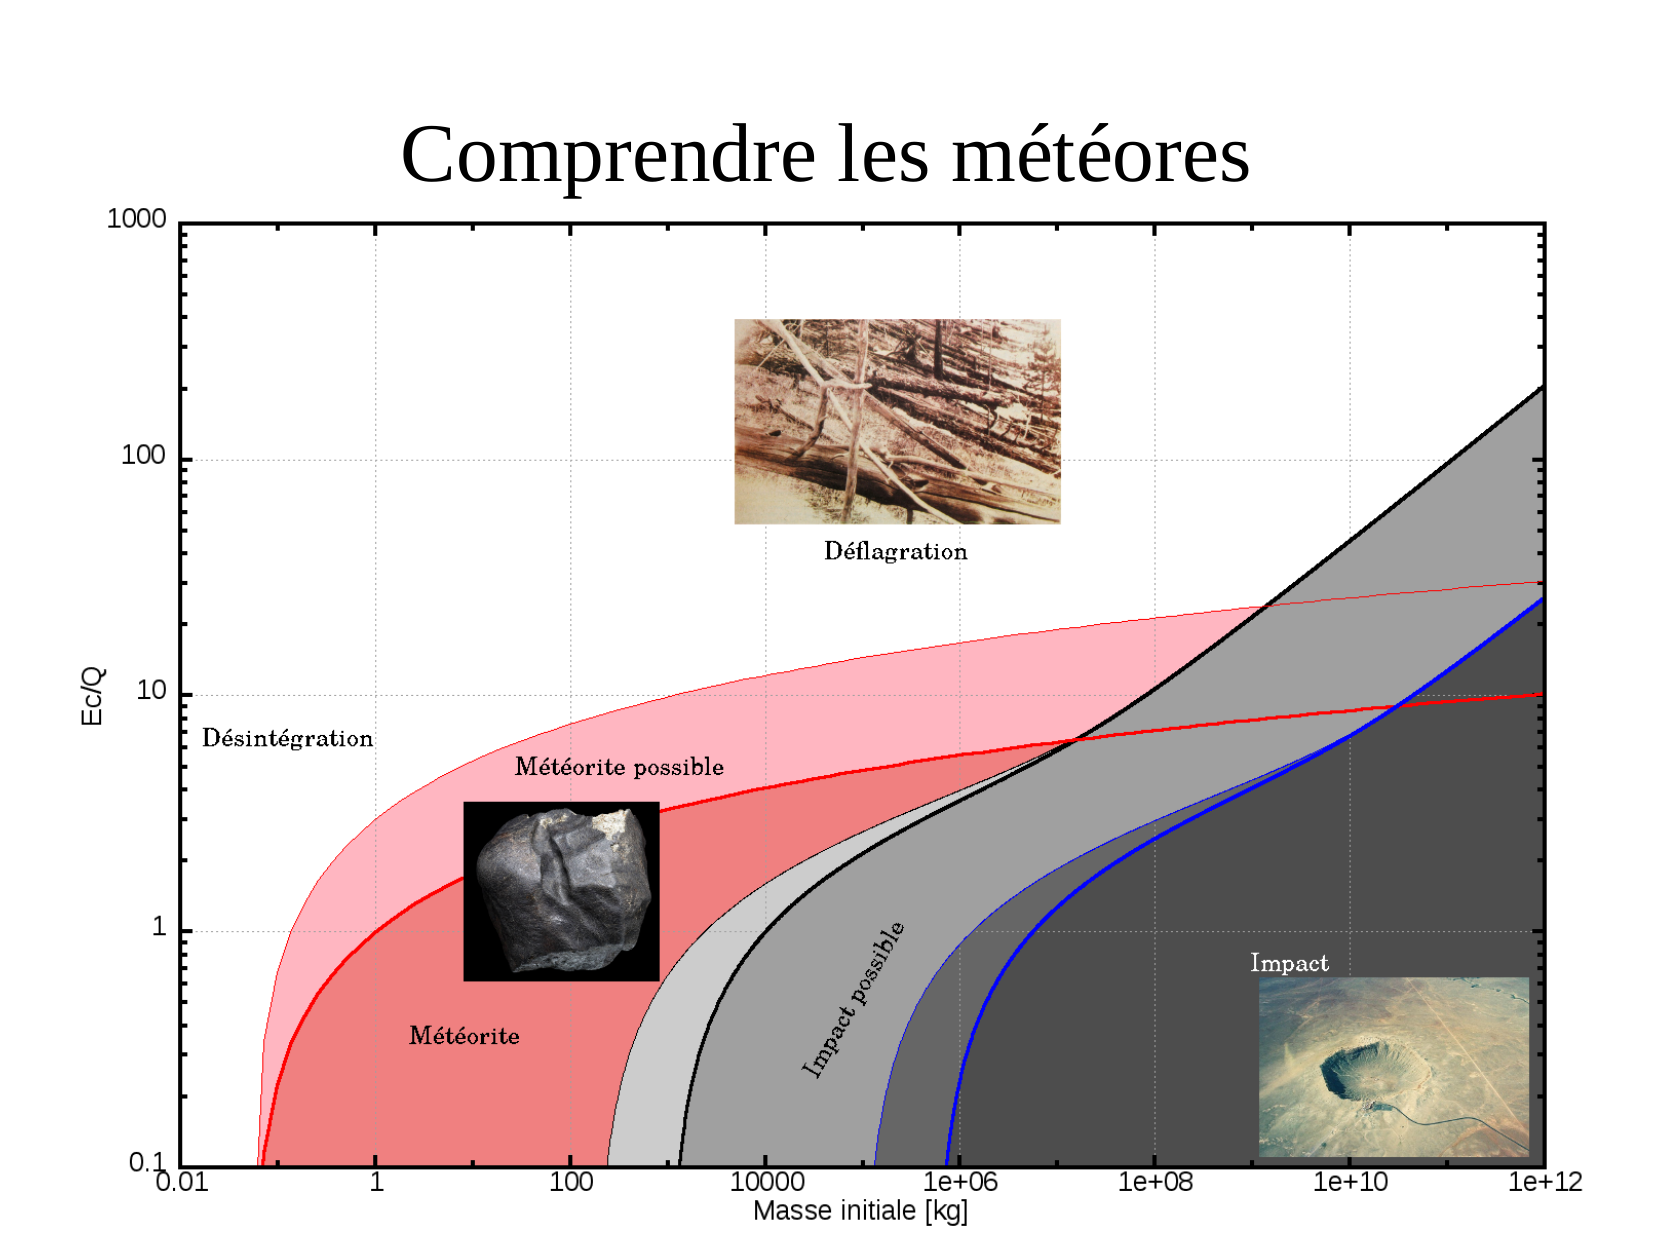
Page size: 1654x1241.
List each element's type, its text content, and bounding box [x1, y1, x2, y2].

picture [57, 203, 1597, 1231]
title Comprendre les météores [82, 49, 1571, 203]
